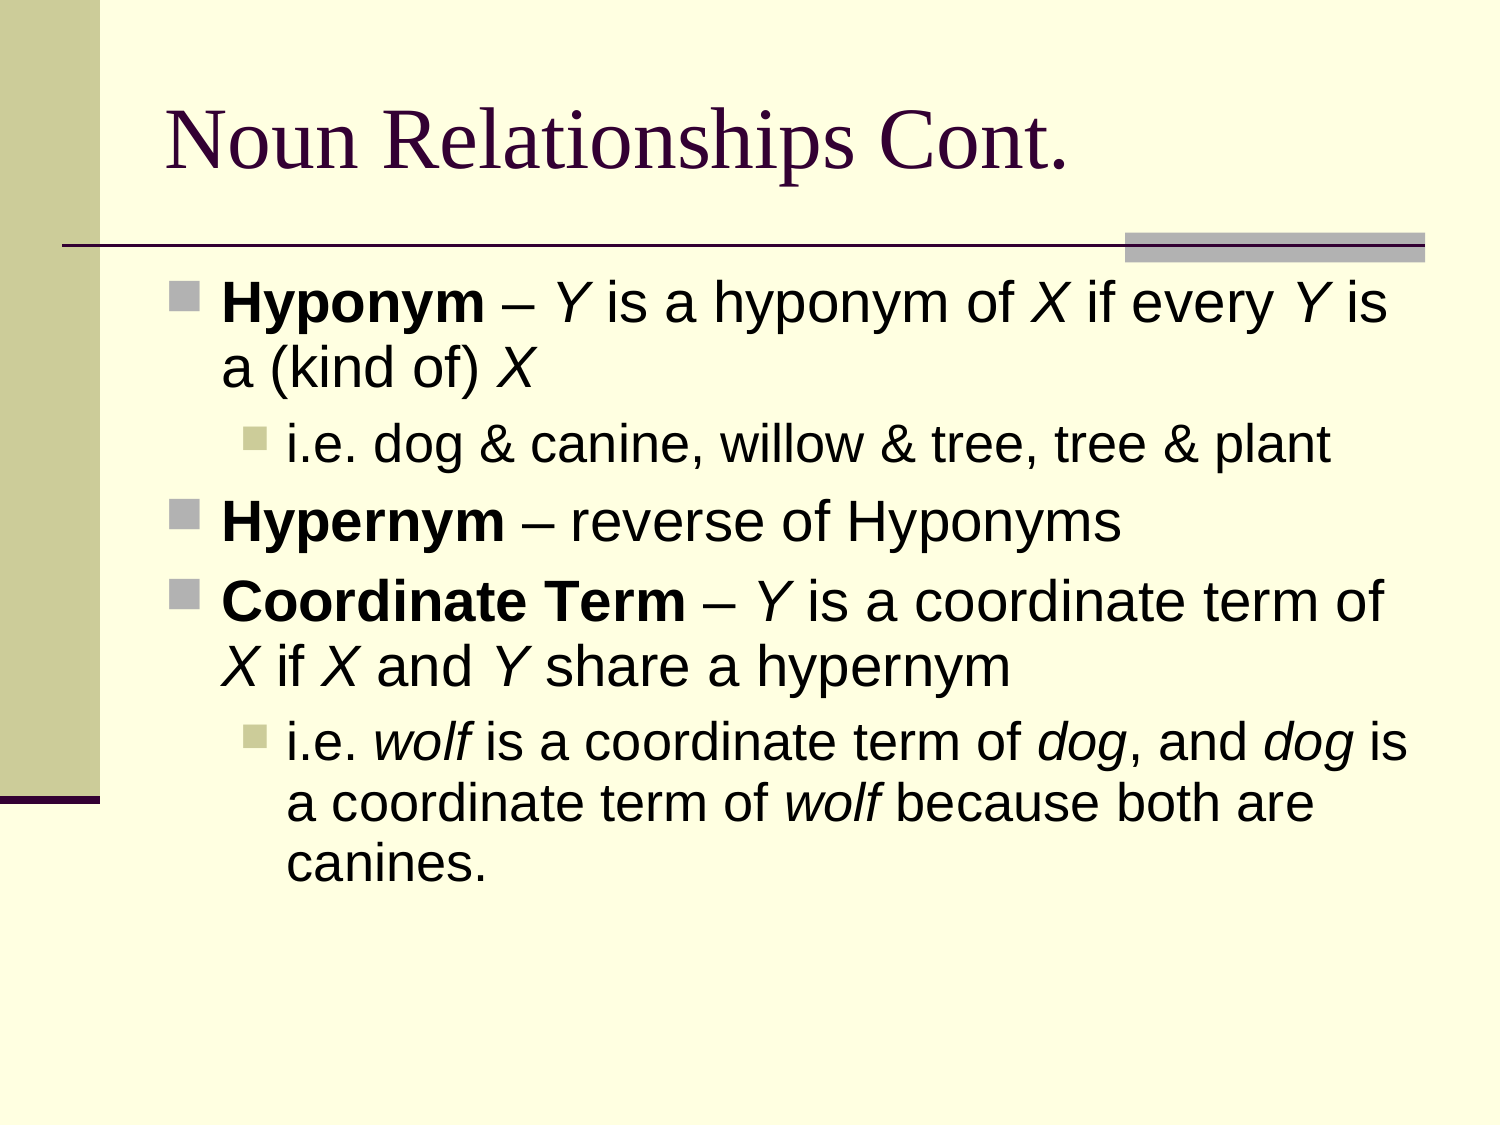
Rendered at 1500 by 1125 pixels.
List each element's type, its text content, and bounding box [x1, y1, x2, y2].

title Noun Relationships Cont. [150, 45, 1426, 234]
list Hyponym – Y is a hyponym of X if every Y is a (kind of) X i.e. dog & canine, willow & tree, tree & plant Hypernym – reverse of Hyponyms Coordinate Term – Y is a coordinate term of X if X and Y share a hypernym i.e. wolf is a coordinate term of dog, and dog is a coordinate term of wolf because both are canines. [150, 262, 1426, 1006]
